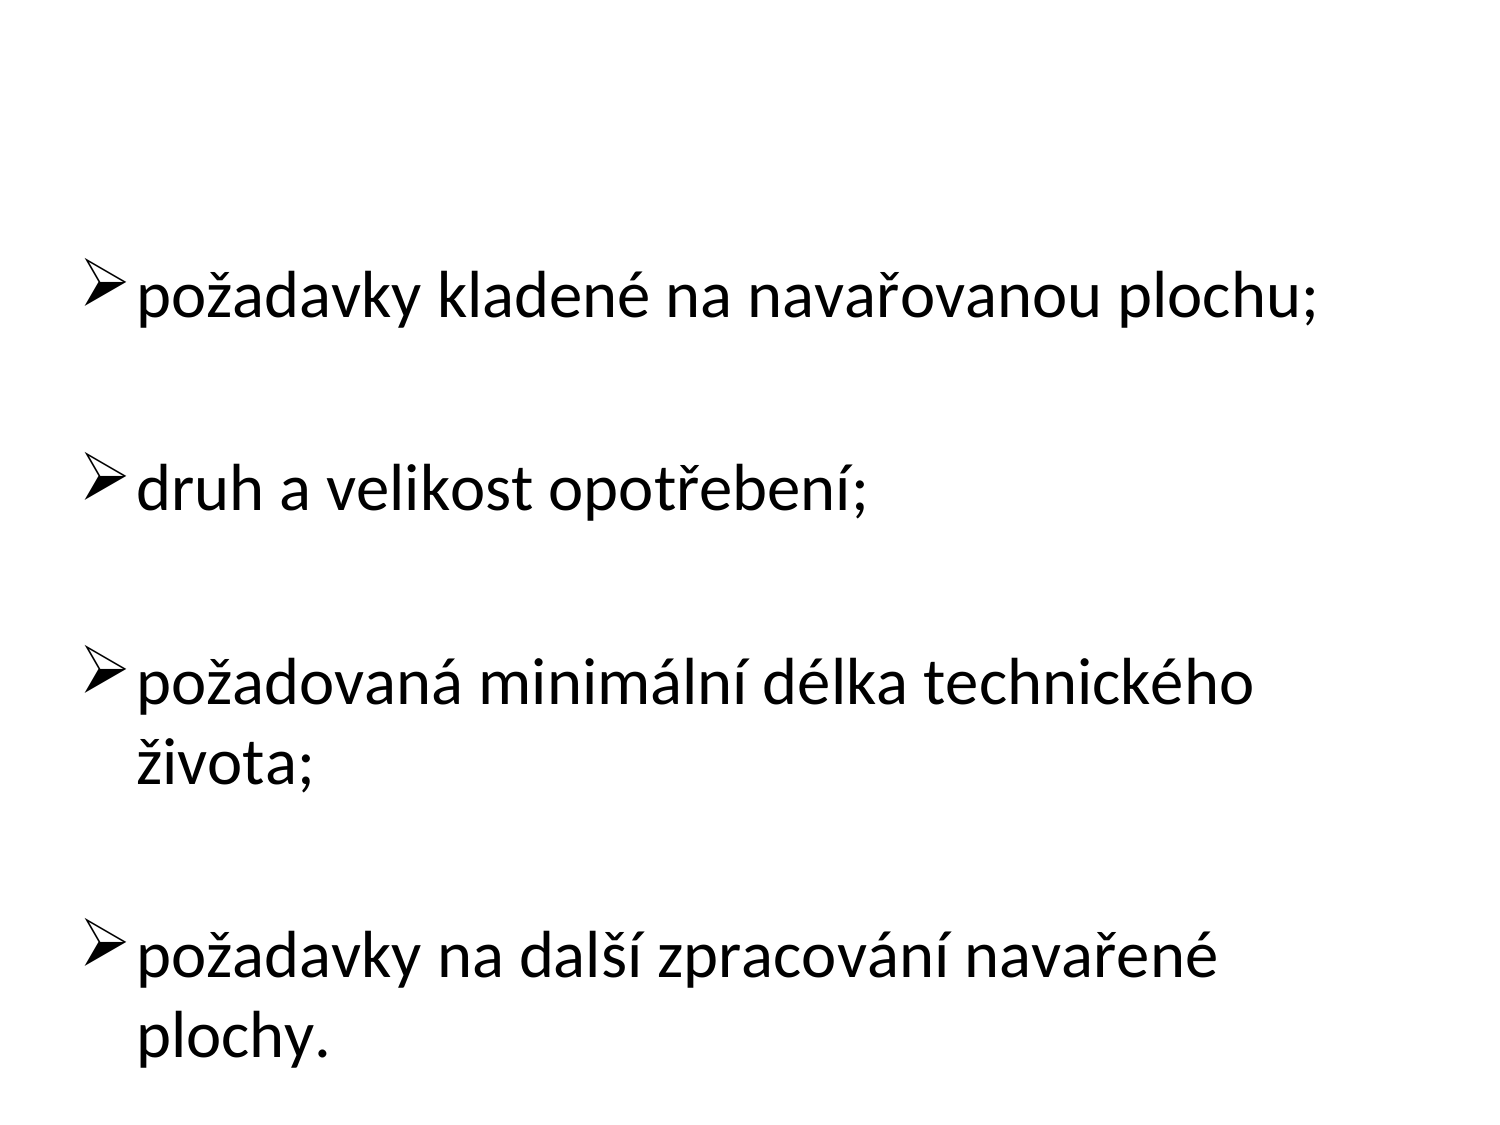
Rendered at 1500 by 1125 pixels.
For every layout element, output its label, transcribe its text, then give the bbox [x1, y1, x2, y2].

list požadavky kladené na navařovanou plochu; druh a velikost opotřebení; požadovaná minimální délka technického života; požadavky na další zpracování navařené plochy. [64, 243, 1415, 1125]
